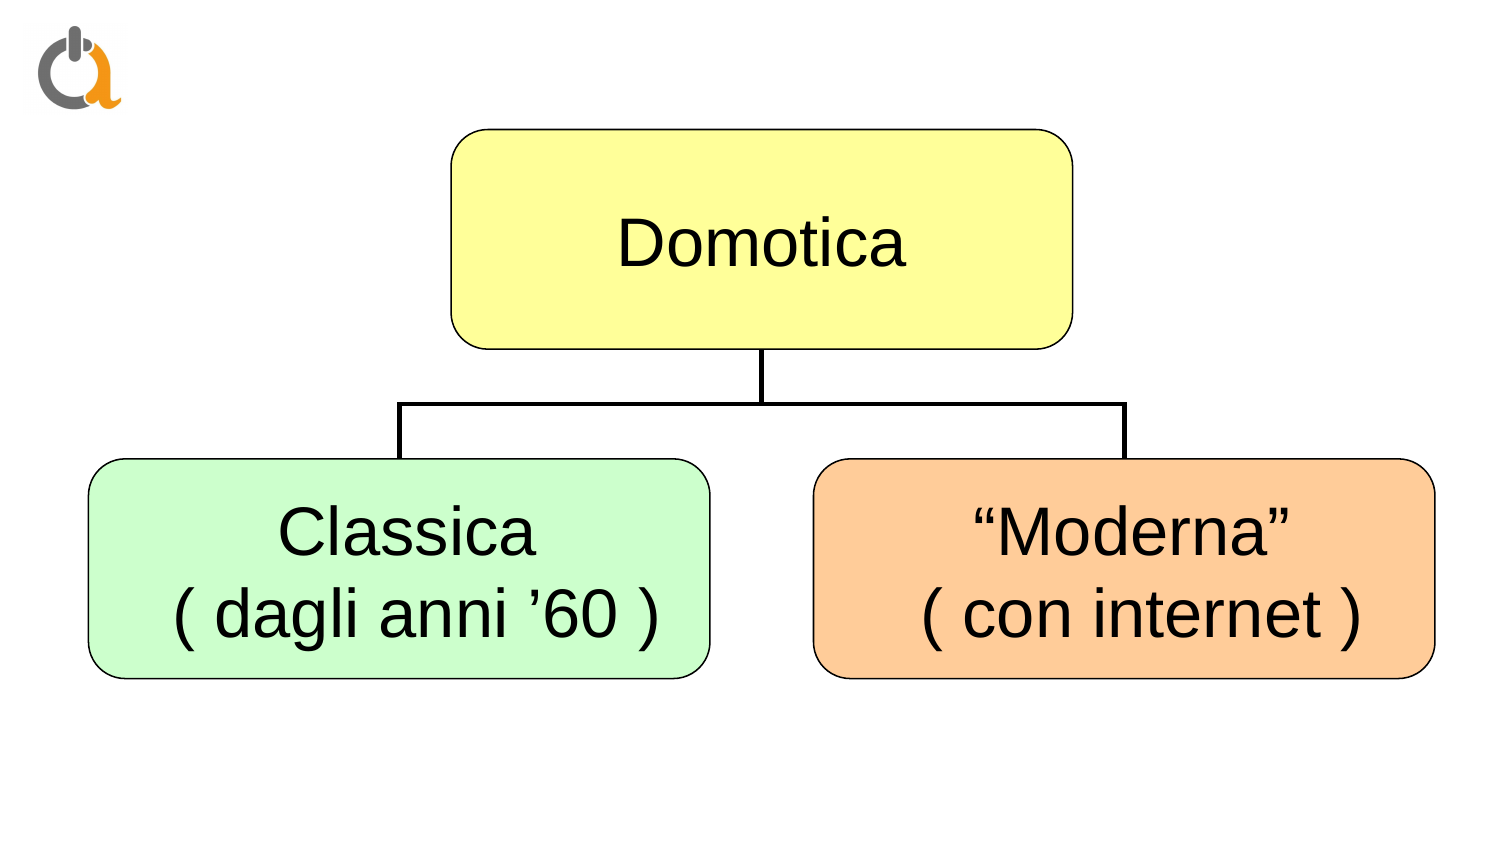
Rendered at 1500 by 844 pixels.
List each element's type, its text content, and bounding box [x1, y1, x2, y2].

picture [23, 23, 128, 115]
text_box Classica ( dagli anni ’60 ) [88, 458, 710, 679]
text_box Domotica [451, 129, 1073, 350]
text_box “Moderna” ( con internet ) [813, 458, 1435, 679]
